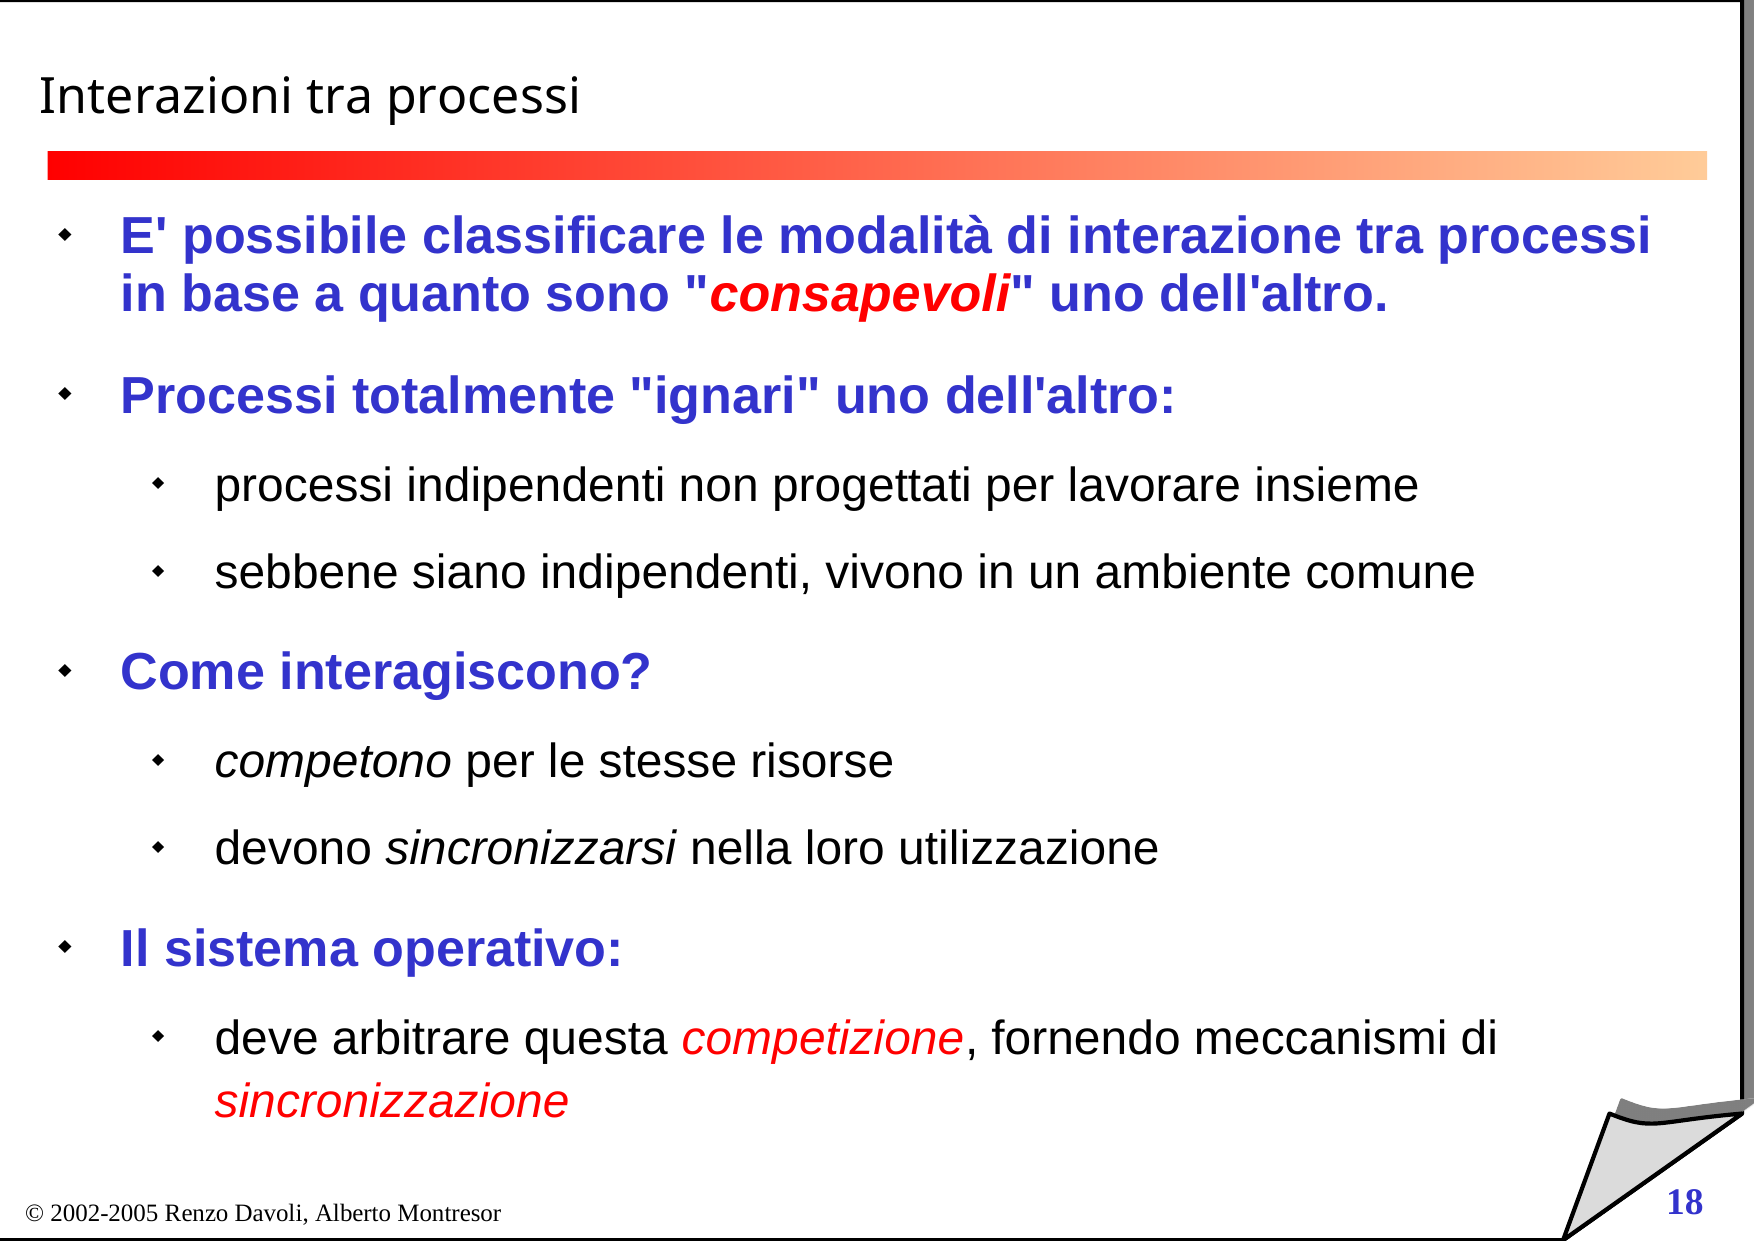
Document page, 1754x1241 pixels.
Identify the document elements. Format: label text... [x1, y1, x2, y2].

list E' possibile classificare le modalità di interazione tra processi in base a quanto sono "consapevoli" uno dell'altro. Processi totalmente "ignari" uno dell'altro: processi indipendenti non progettati per lavorare insieme sebbene siano indipendenti, vivono in un ambiente comune Come interagiscono? competono per le stesse risorse devono sincronizzarsi nella loro utilizzazione Il sistema operativo: deve arbitrare questa competizione, fornendo meccanismi di sincronizzazione [58, 206, 1696, 1136]
title Interazioni tra processi [39, 49, 1713, 144]
